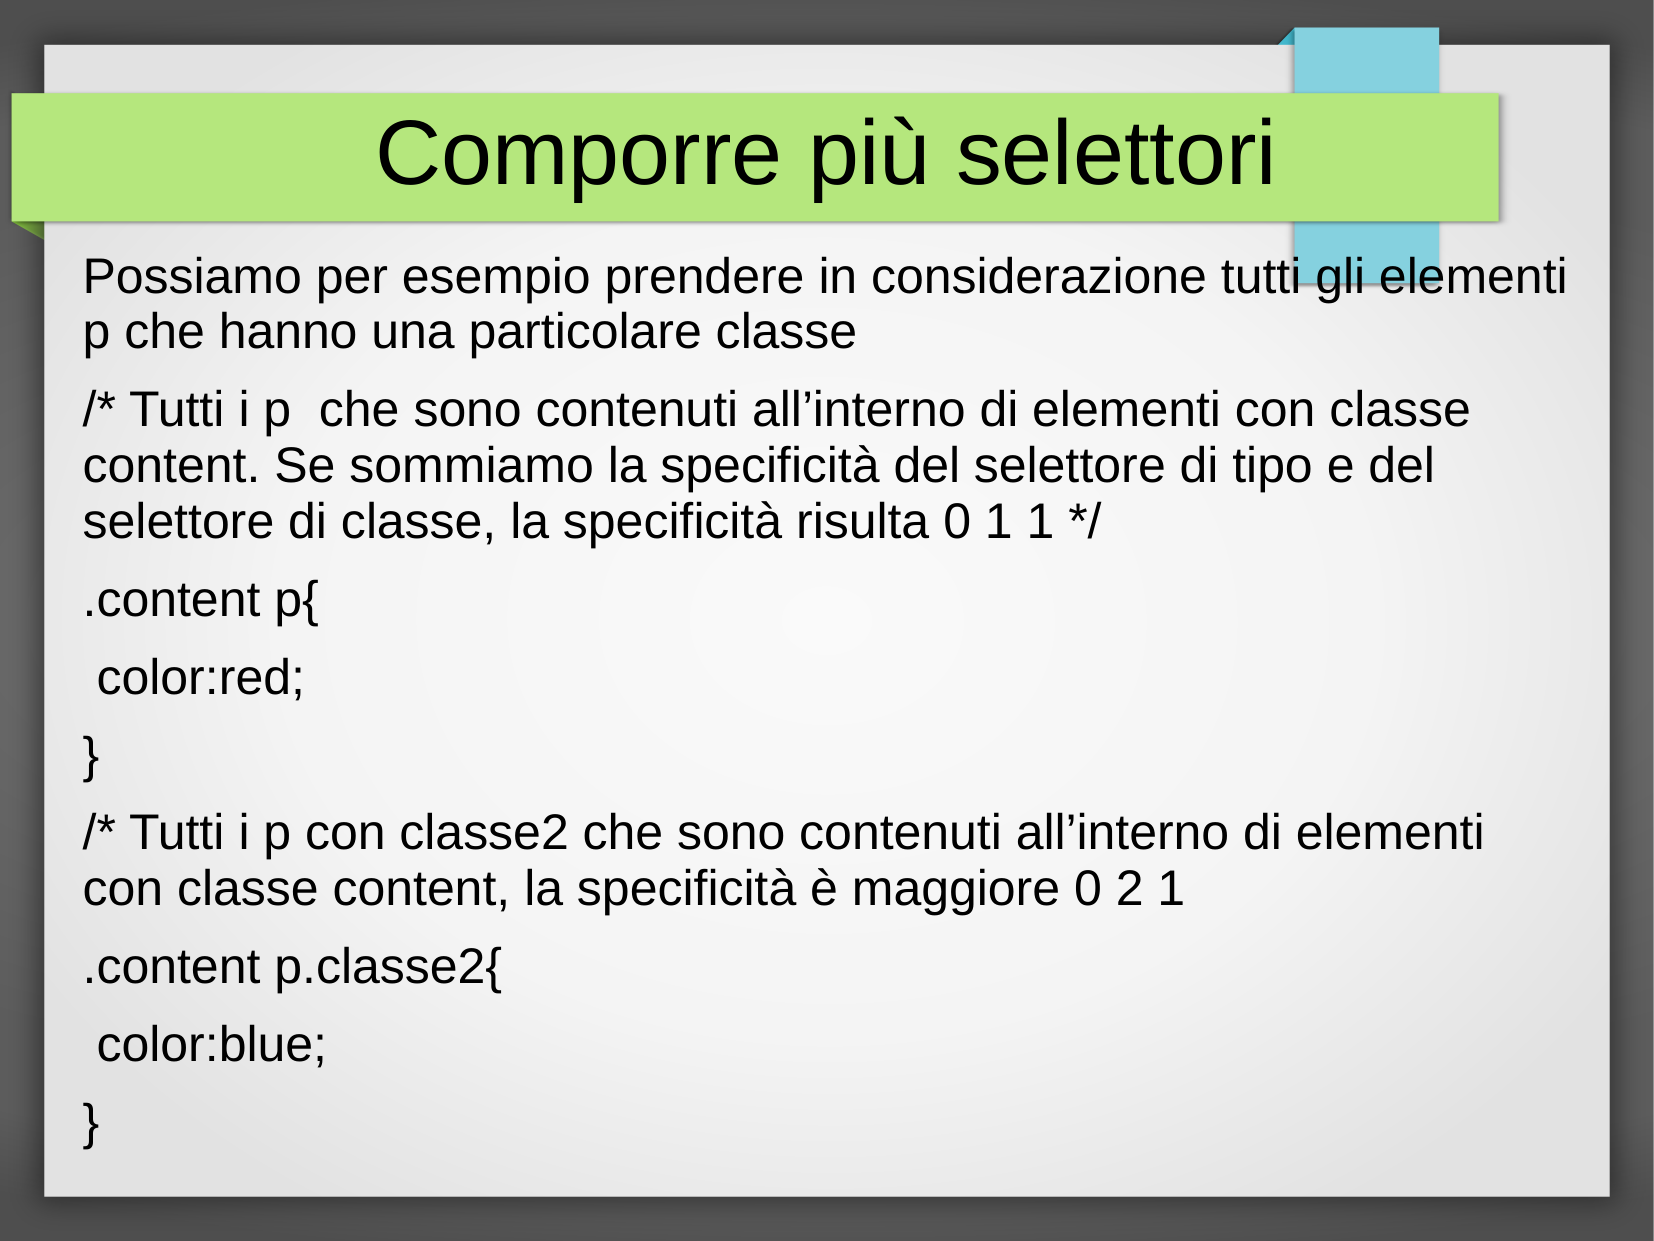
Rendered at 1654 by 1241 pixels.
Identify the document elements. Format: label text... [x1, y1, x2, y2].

picture [0, 0, 1654, 1241]
list Possiamo per esempio prendere in considerazione tutti gli elementi p che hanno una particolare classe /* Tutti i p che sono contenuti all’interno di elementi con classe content. Se sommiamo la specificità del selettore di tipo e del selettore di classe, la specificità risulta 0 1 1 */ .content p{ color:red; } /* Tutti i p con classe2 che sono contenuti all’interno di elementi con classe content, la specificità è maggiore 0 2 1 .content p.classe2{ color:blue; } [82, 248, 1571, 1158]
title Comporre più selettori [82, 49, 1571, 248]
